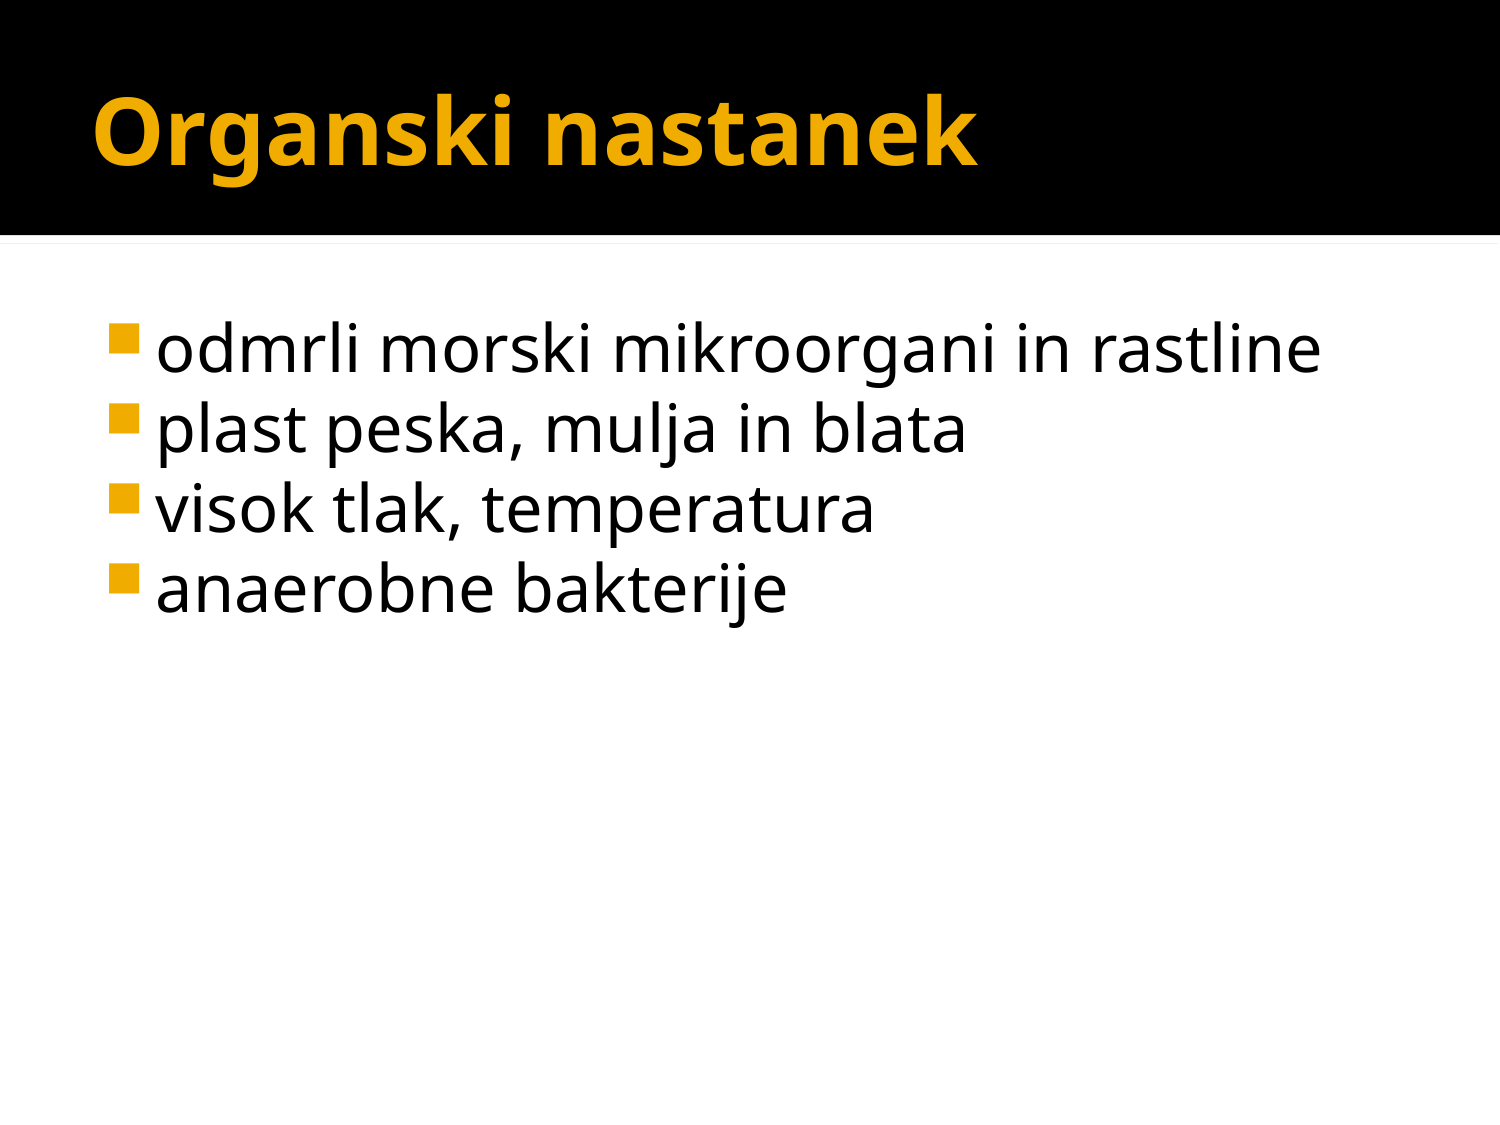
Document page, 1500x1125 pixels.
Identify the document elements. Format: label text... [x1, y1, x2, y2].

title Organski nastanek [75, 25, 1425, 231]
list odmrli morski mikroorgani in rastline plast peska, mulja in blata visok tlak, temperatura anaerobne bakterije [75, 291, 1425, 1050]
